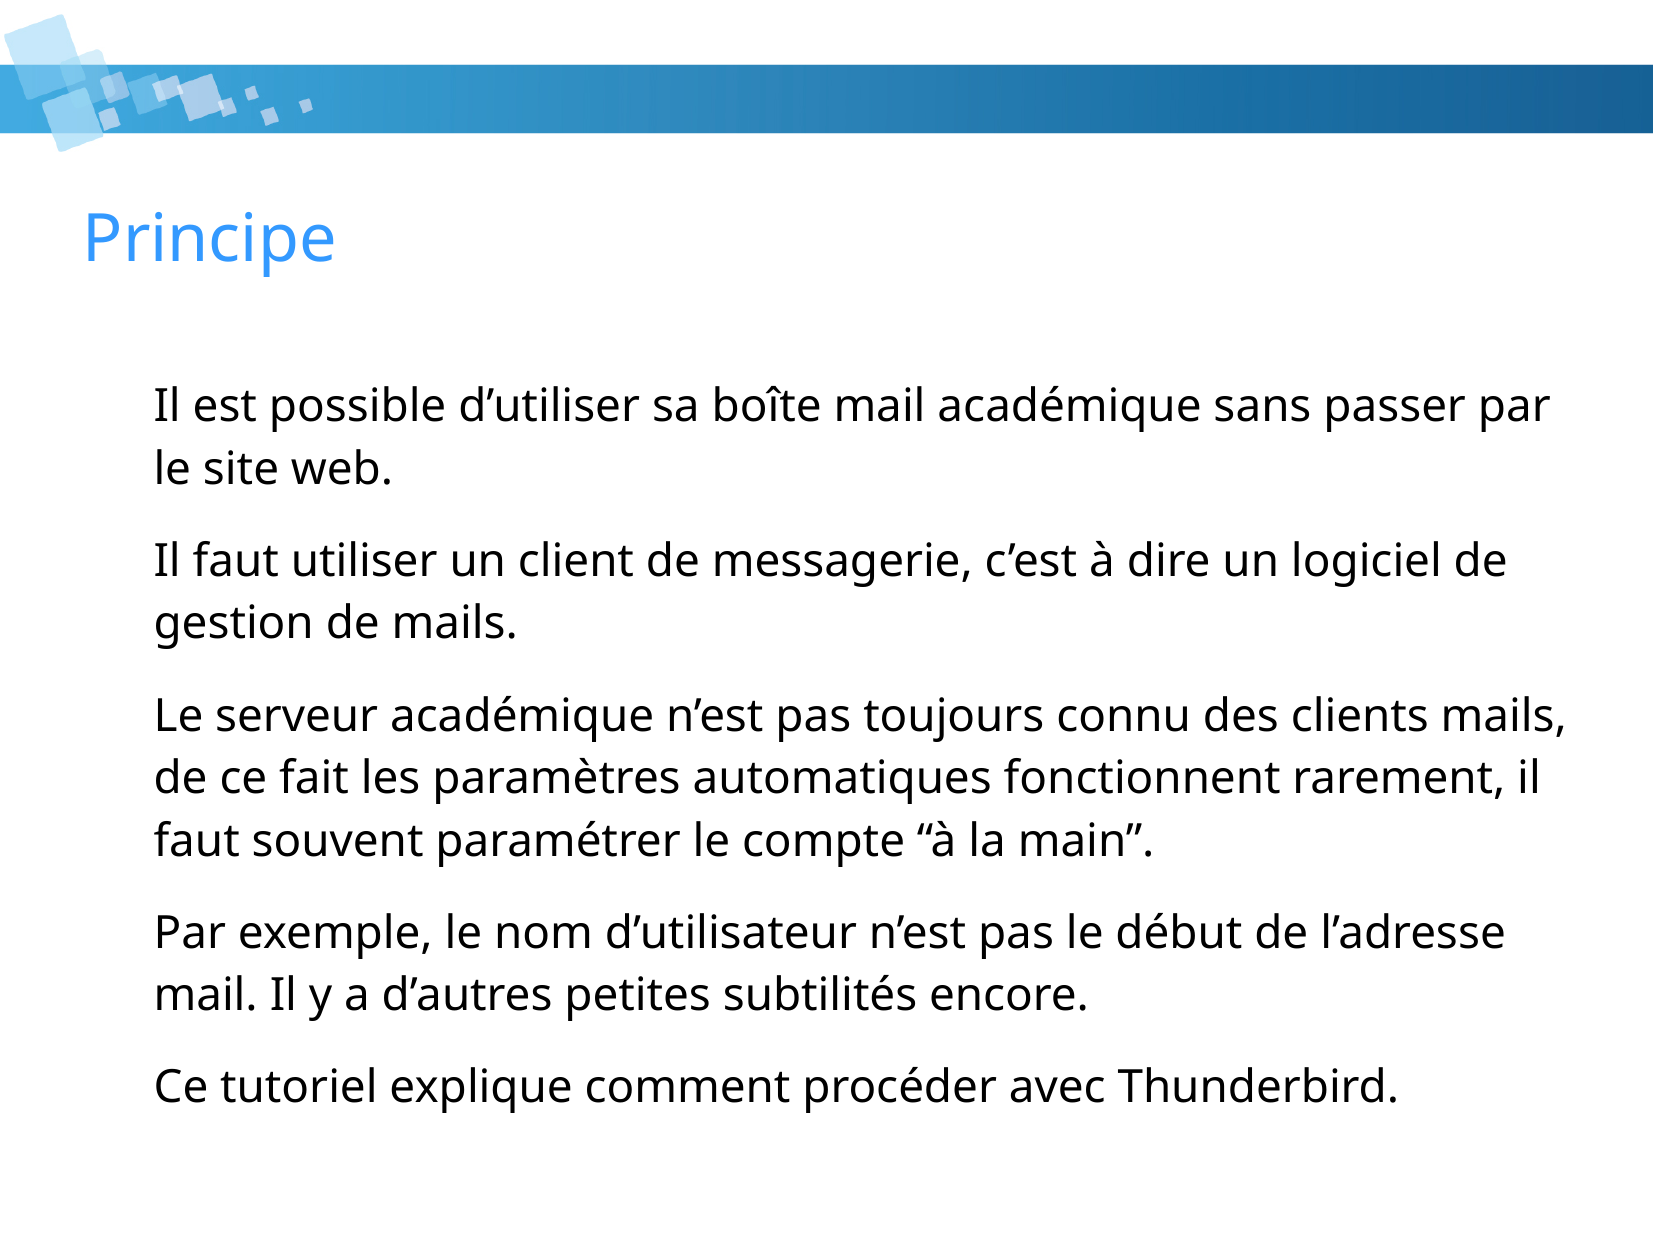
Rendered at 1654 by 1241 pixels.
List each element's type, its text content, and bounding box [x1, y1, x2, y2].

list Il est possible d’utiliser sa boîte mail académique sans passer par le site web. Il faut utiliser un client de messagerie, c’est à dire un logiciel de gestion de mails. Le serveur académique n’est pas toujours connu des clients mails, de ce fait les paramètres automatiques fonctionnent rarement, il faut souvent paramétrer le compte “à la main”. Par exemple, le nom d’utilisateur n’est pas le début de l’adresse mail. Il y a d’autres petites subtilités encore. Ce tutoriel explique comment procéder avec Thunderbird. [82, 372, 1571, 1093]
title Principe [82, 132, 1571, 340]
picture [0, 0, 1653, 1238]
